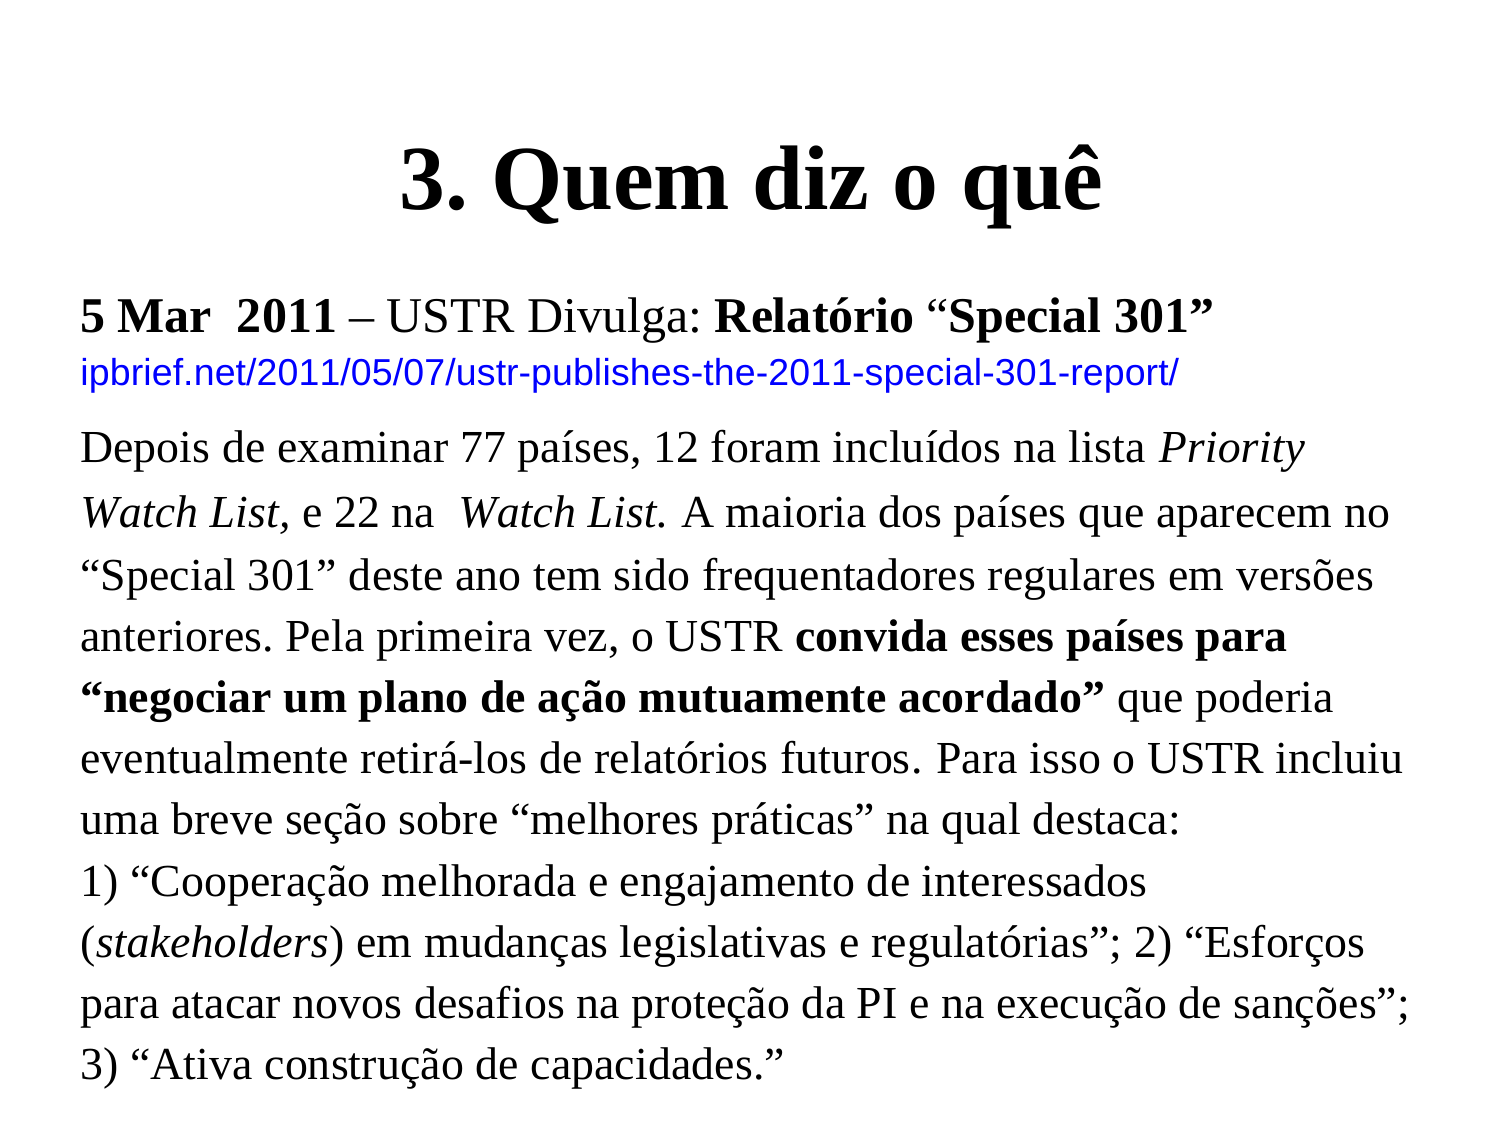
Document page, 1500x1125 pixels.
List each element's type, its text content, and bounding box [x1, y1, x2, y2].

text_box 5 Mar 2011 – USTR Divulga: Relatório “Special 301” ipbrief.net/2011/05/07/ustr-publishes-the-2011-special-301-report/ Depois de examinar 77 países, 12 foram incluídos na lista Priority Watch List, e 22 na Watch List. A maioria dos países que aparecem no “Special 301” deste ano tem sido frequentadores regulares em versões anteriores. Pela primeira vez, o USTR convida esses países para “negociar um plano de ação mutuamente acordado” que poderia eventualmente retirá-los de relatórios futuros. Para isso o USTR incluiu uma breve seção sobre “melhores práticas” na qual destaca: 1) “Cooperação melhorada e engajamento de interessados (stakeholders) em mudanças legislativas e regulatórias”; 2) “Esforços para atacar novos desafios na proteção da PI e na execução de sanções”; 3) “Ativa construção de capacidades.” [65, 268, 1430, 1098]
title 3. Quem diz o quê [87, 52, 1416, 268]
